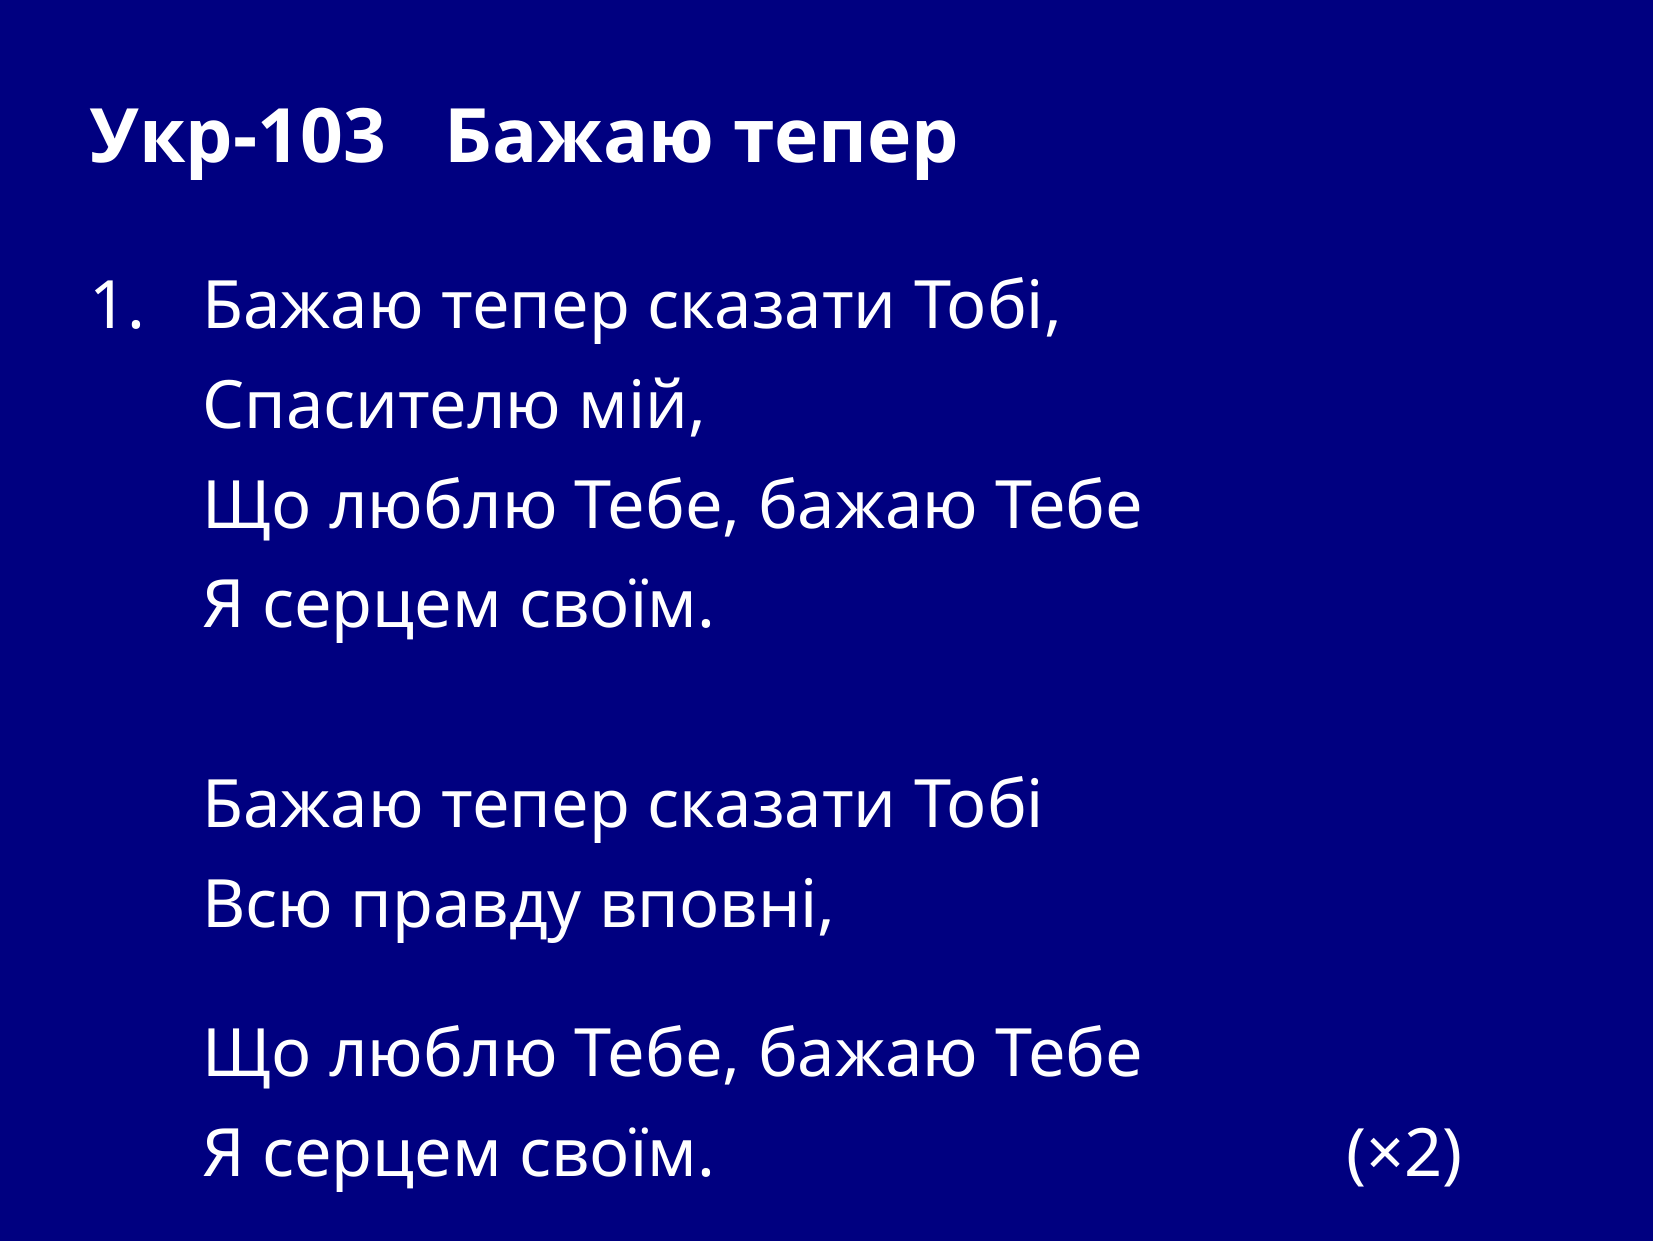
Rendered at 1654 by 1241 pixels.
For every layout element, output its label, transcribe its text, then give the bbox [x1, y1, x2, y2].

text_box Укр-103 Бажаю тепер [75, 75, 1576, 188]
text_box 1. Бажаю тепер сказати Тобі, Спасителю мій, Що люблю Тебе, бажаю Тебе Я серцем своїм. Бажаю тепер сказати Тобі Всю правду вповні, Що люблю Тебе, бажаю Тебе Я серцем своїм. (×2) [75, 188, 1576, 1163]
